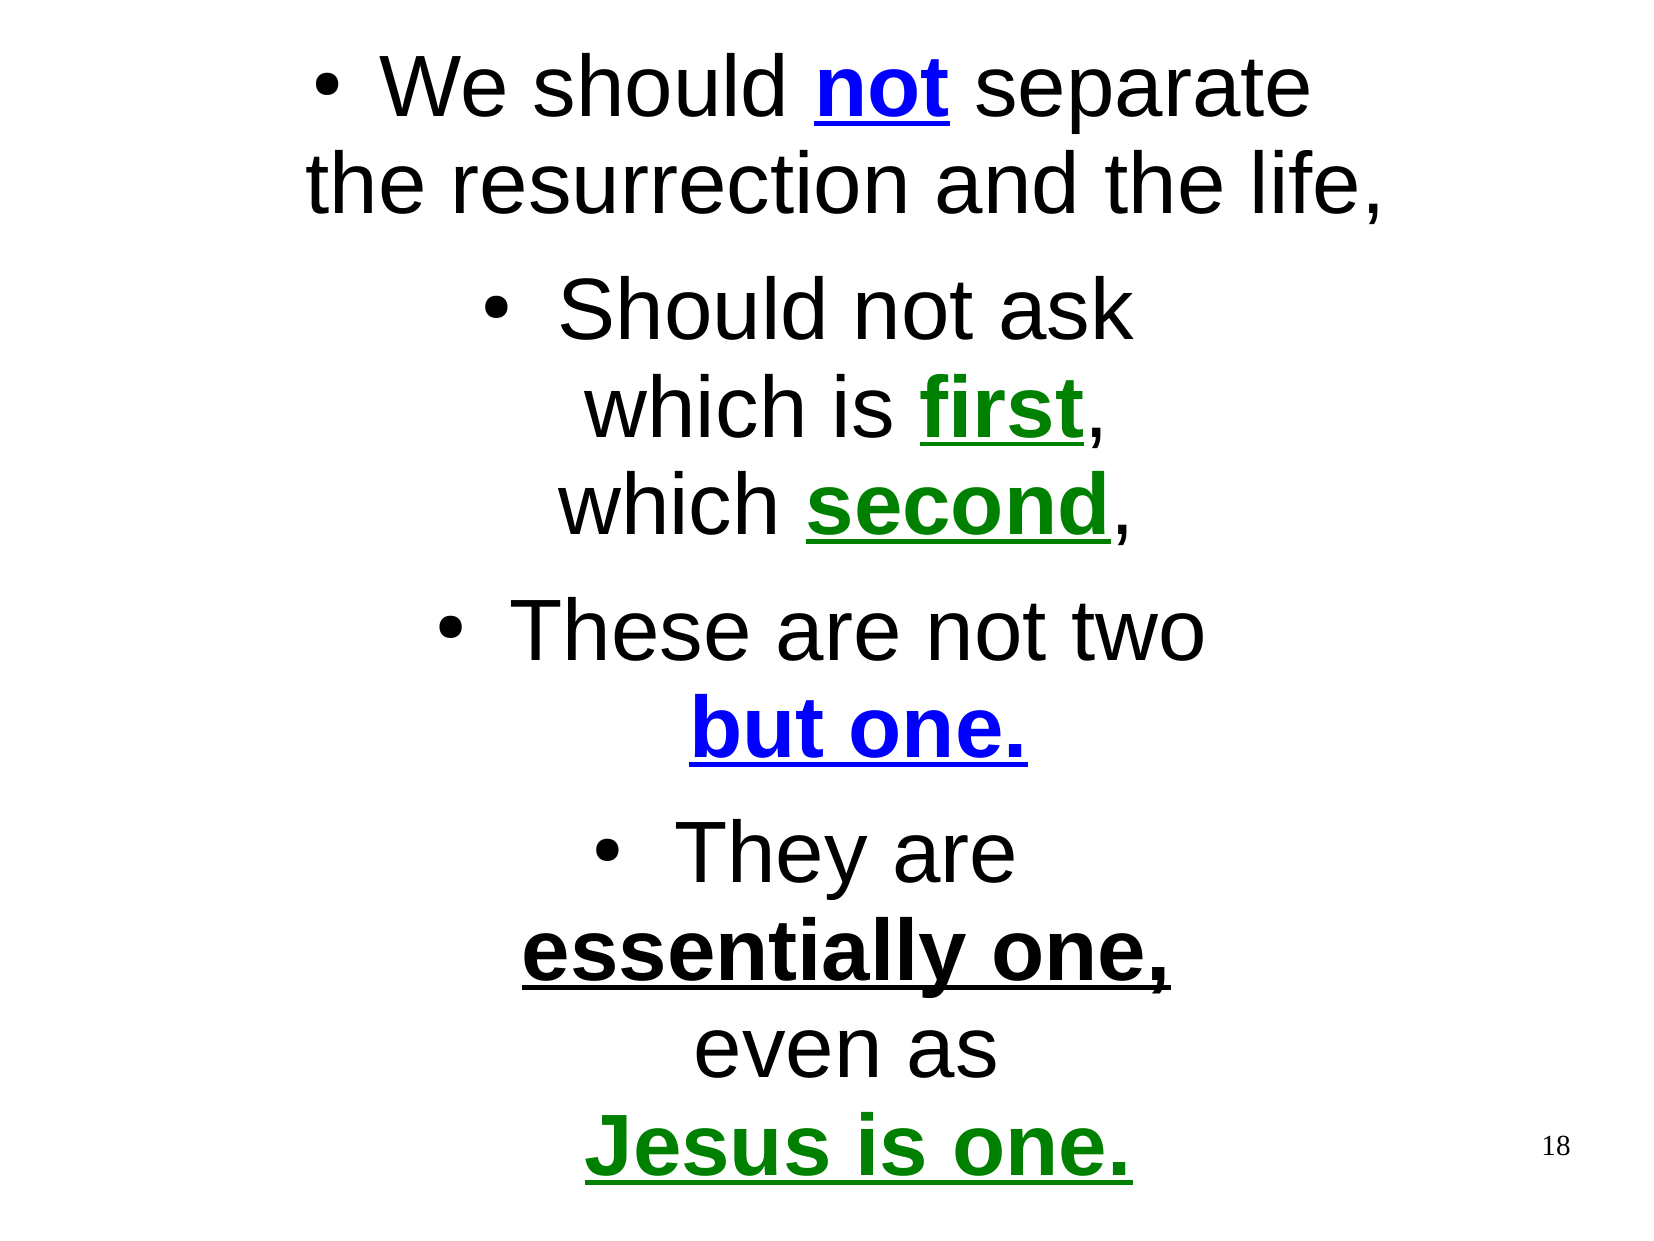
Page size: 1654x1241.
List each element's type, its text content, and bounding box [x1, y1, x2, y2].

list We should not separate the resurrection and the life, Should not ask which is first, which second, These are not two but one. They are essentially one, even as Jesus is one. [37, 37, 1613, 1201]
